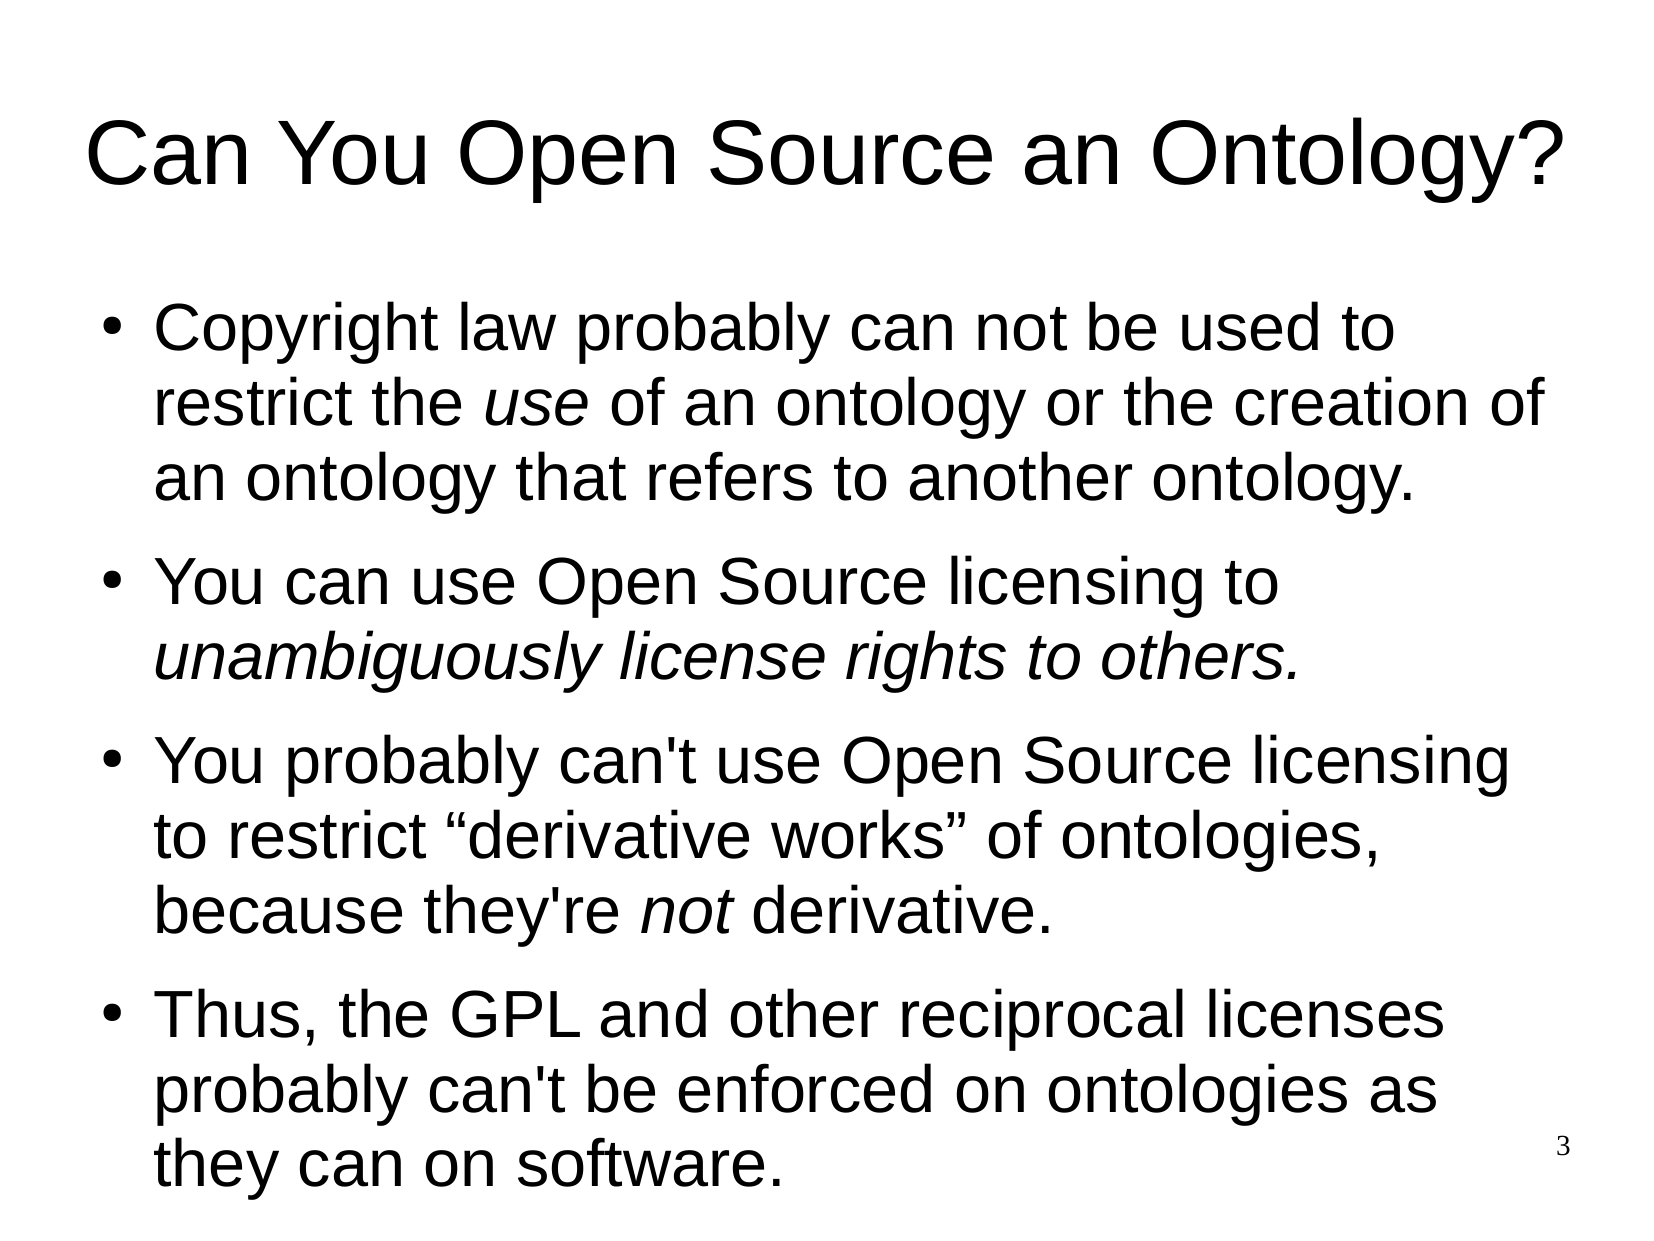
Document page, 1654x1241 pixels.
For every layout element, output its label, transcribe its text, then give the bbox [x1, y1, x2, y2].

title Can You Open Source an Ontology? [82, 56, 1571, 250]
list Copyright law probably can not be used to restrict the use of an ontology or the creation of an ontology that refers to another ontology. You can use Open Source licensing to unambiguously license rights to others. You probably can't use Open Source licensing to restrict “derivative works” of ontologies, because they're not derivative. Thus, the GPL and other reciprocal licenses probably can't be enforced on ontologies as they can on software. [82, 290, 1571, 1202]
